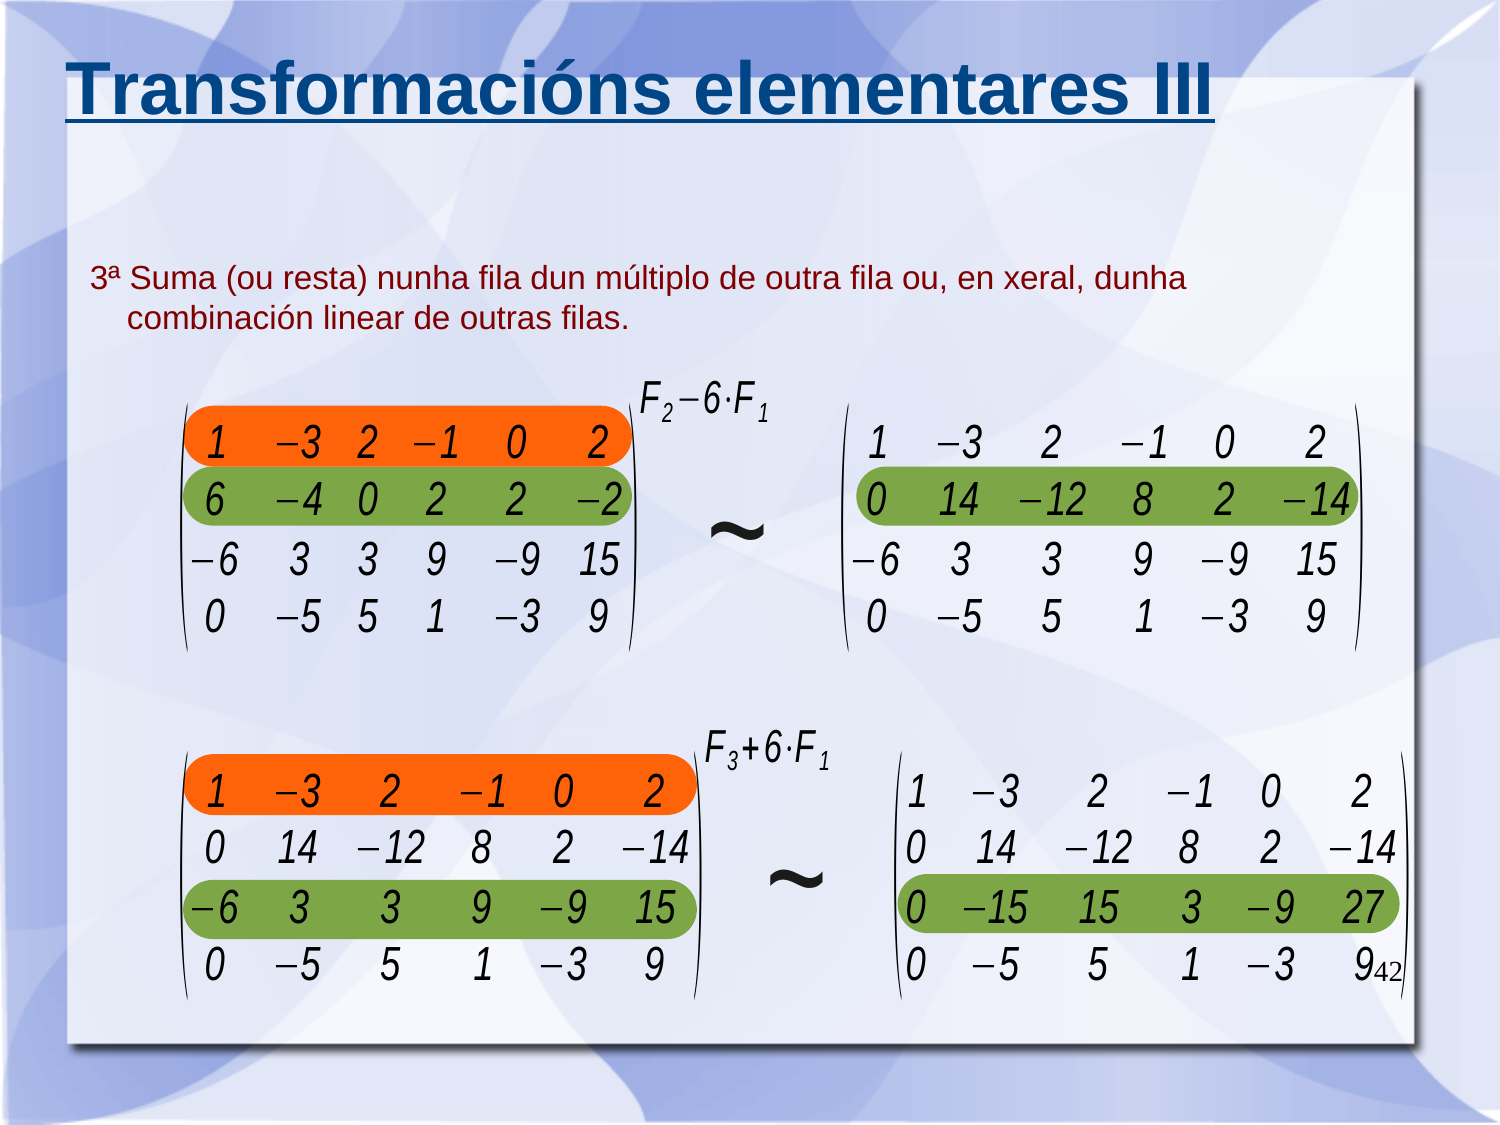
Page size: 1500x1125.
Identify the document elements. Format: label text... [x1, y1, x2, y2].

chart [168, 370, 777, 655]
chart [678, 441, 791, 608]
chart [168, 718, 837, 1003]
text_box 3ª Suma (ou resta) nunha fila dun múltiplo de outra fila ou, en xeral, dunha combinación linear de outras filas. [75, 248, 1241, 344]
chart [882, 747, 1422, 1003]
chart [829, 398, 1376, 655]
title Transformacións elementares III [59, 29, 1441, 148]
picture [0, 0, 1500, 1125]
chart [737, 789, 850, 956]
